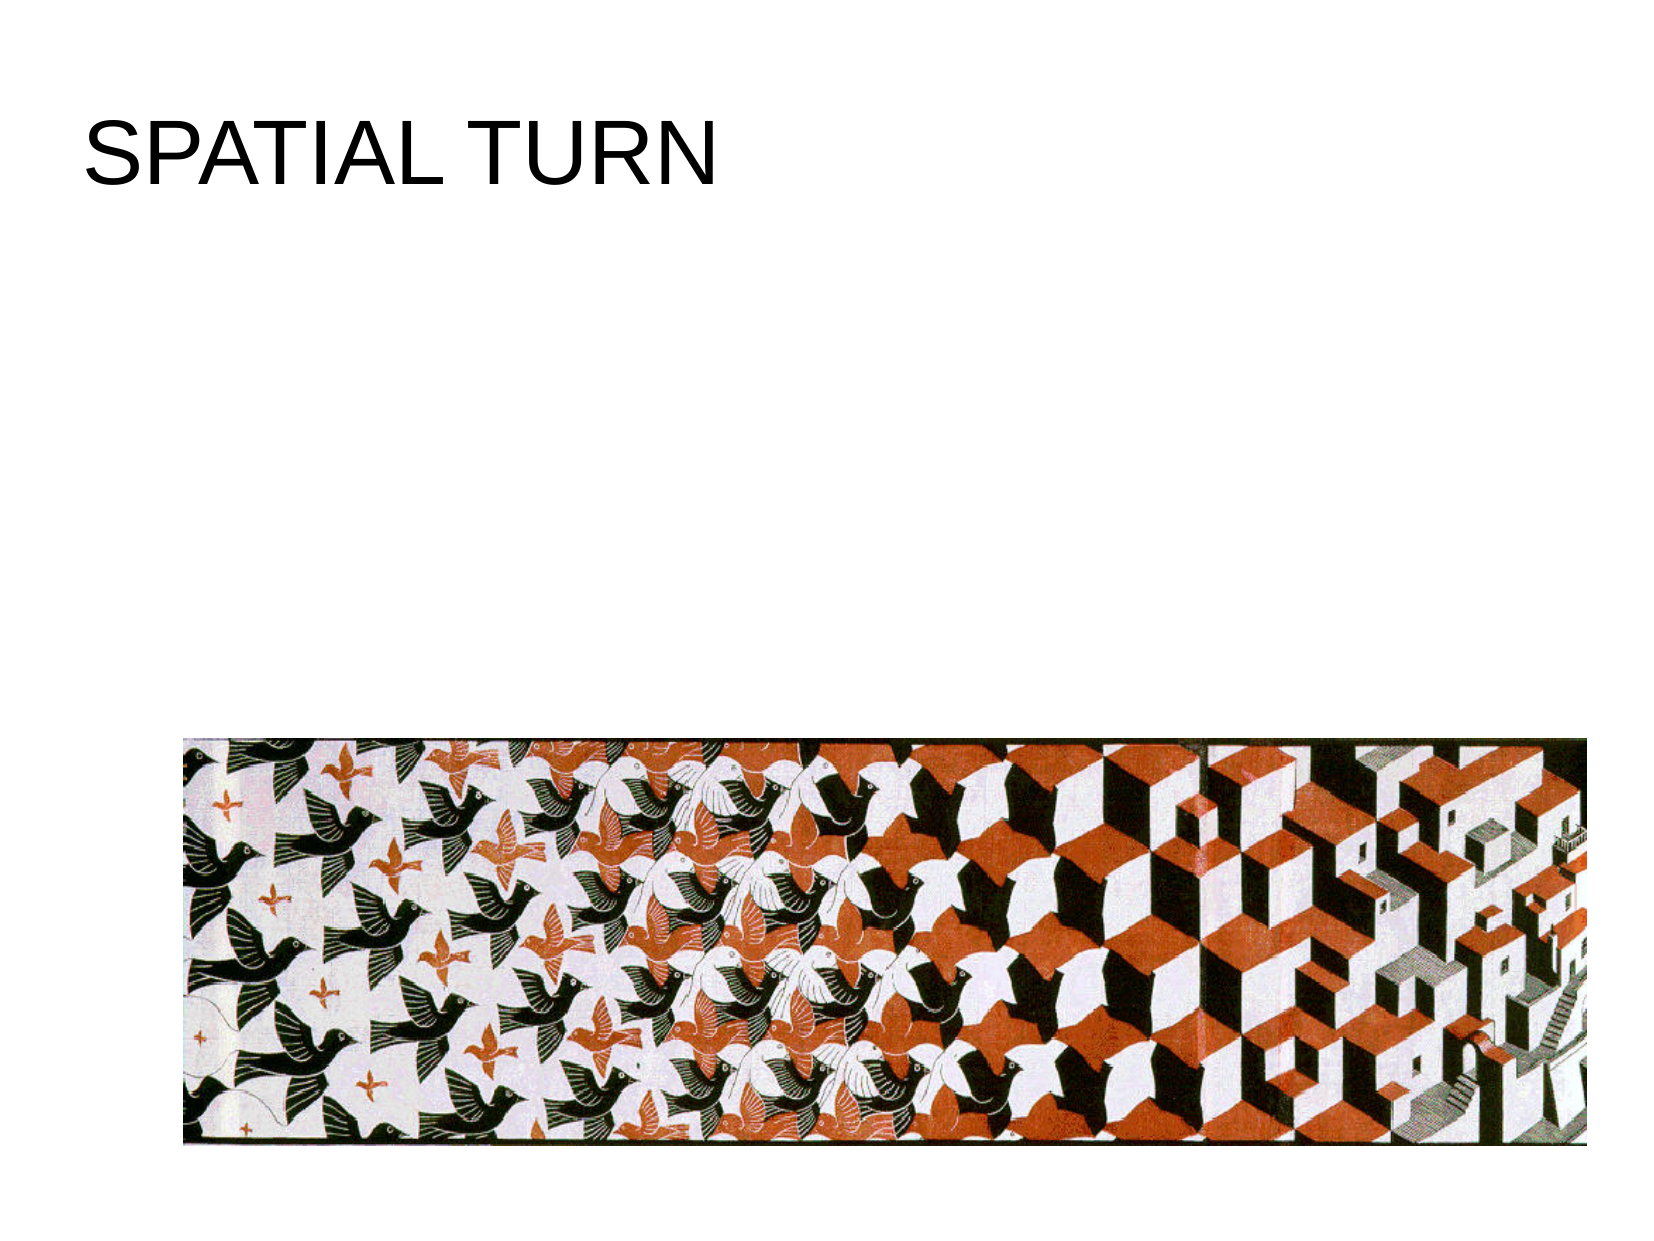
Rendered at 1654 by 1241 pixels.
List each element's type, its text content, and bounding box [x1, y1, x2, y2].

picture [183, 738, 1587, 1146]
title SPATIAL TURN [82, 56, 1571, 250]
